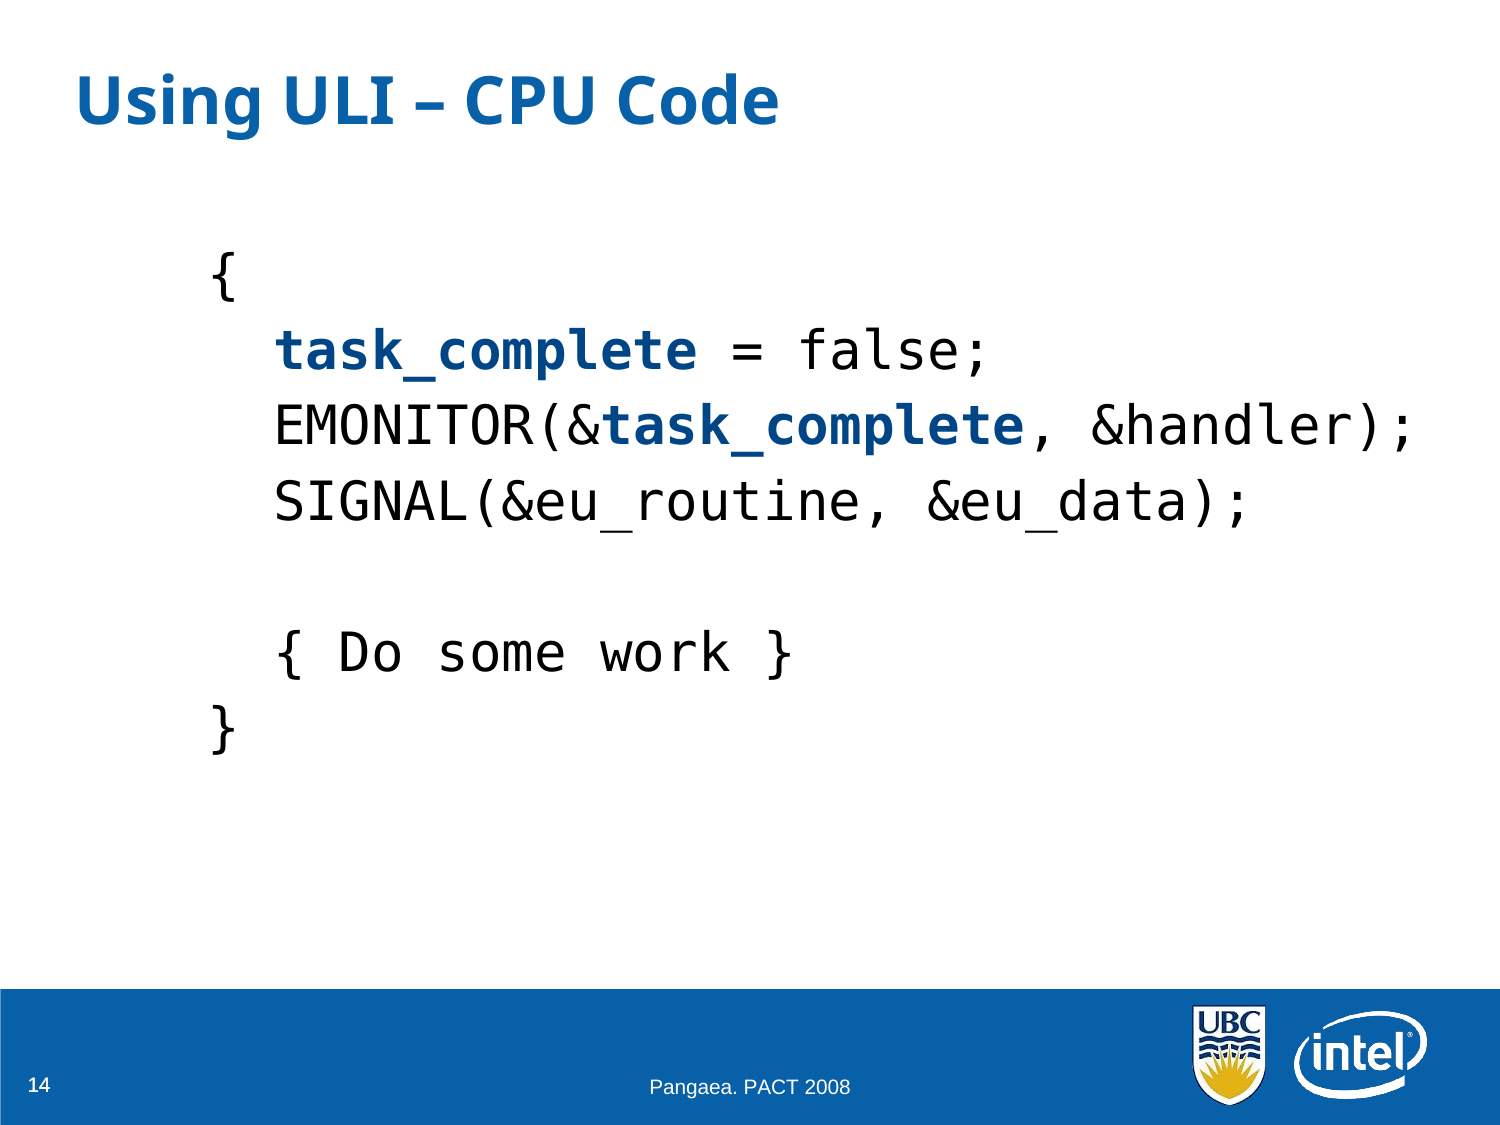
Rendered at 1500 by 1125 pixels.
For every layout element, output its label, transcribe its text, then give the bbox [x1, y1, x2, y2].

list { task_complete = false; EMONITOR(&task_complete, &handler); SIGNAL(&eu_routine, &eu_data); { Do some work } } [207, 243, 1429, 1038]
title Using ULI – CPU Code [74, 25, 1427, 172]
picture [1192, 1038, 1266, 1106]
picture [1294, 1038, 1427, 1099]
